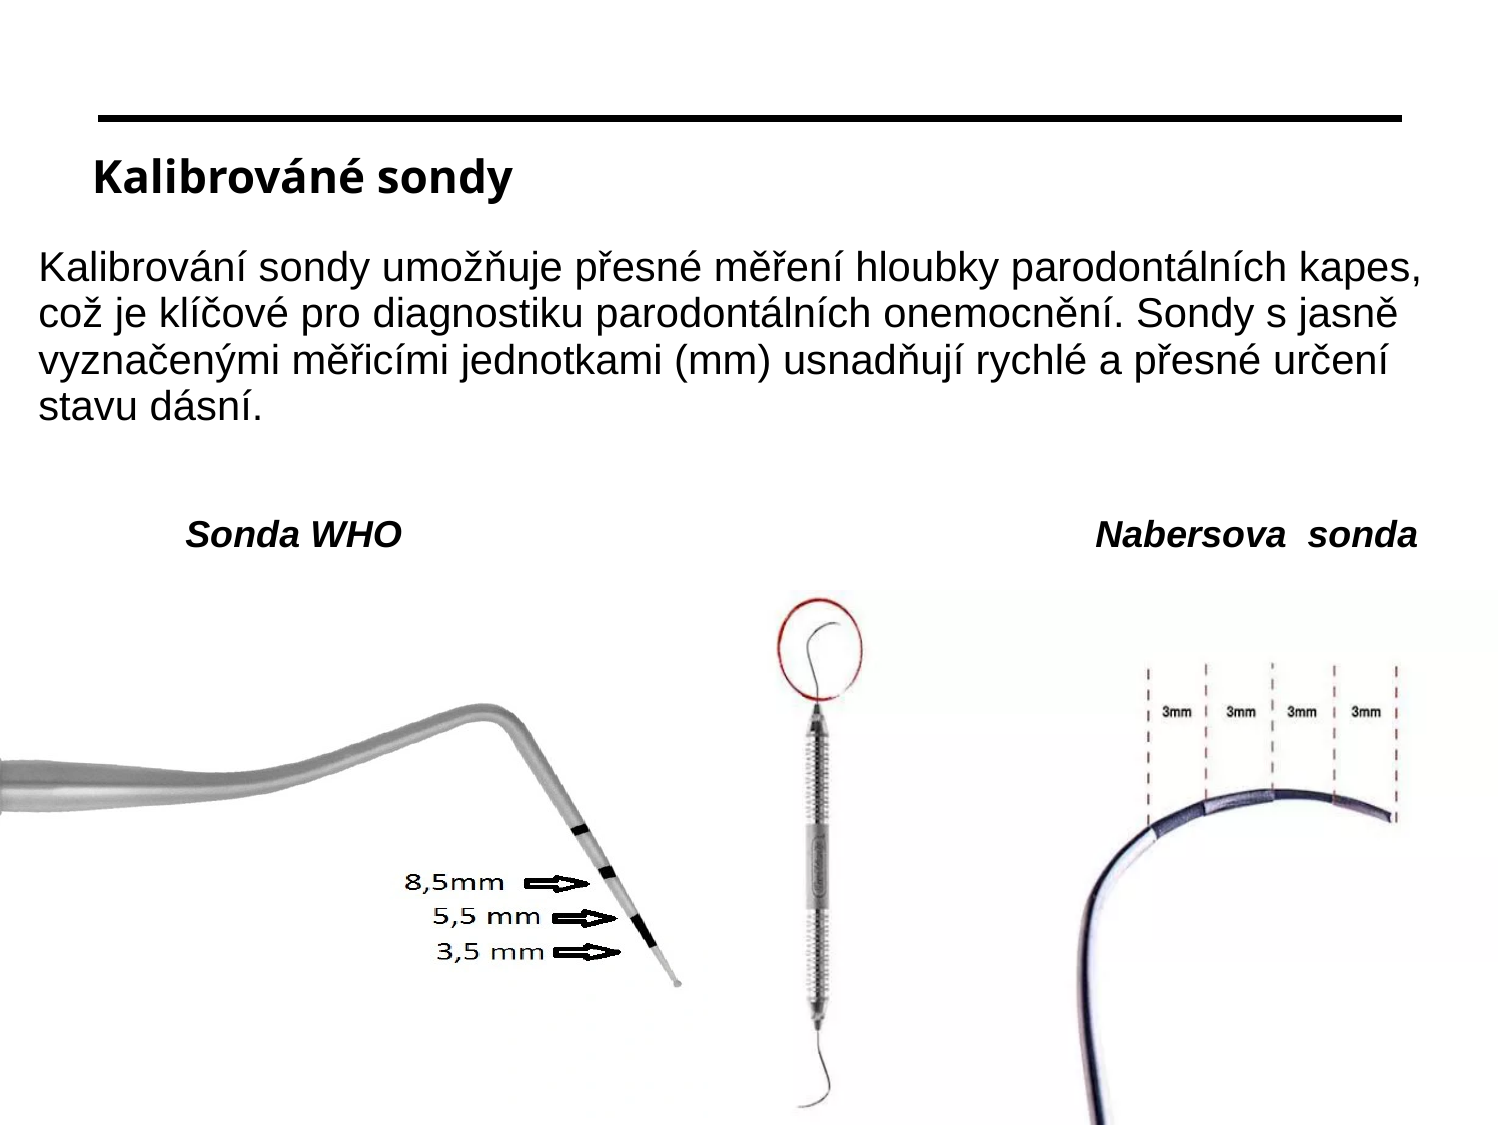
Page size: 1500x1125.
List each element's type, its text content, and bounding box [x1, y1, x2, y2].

text_box Kalibrováné sondy [77, 126, 1427, 225]
text_box Kalibrování sondy umožňuje přesné měření hloubky parodontálních kapes, což je klíčové pro diagnostiku parodontálních onemocnění. Sondy s jasně vyznačenými měřicími jednotkami (mm) usnadňují rychlé a přesné určení stavu dásní. Sonda WHO Nabersova sonda [23, 236, 1465, 590]
picture [0, 578, 1498, 1125]
